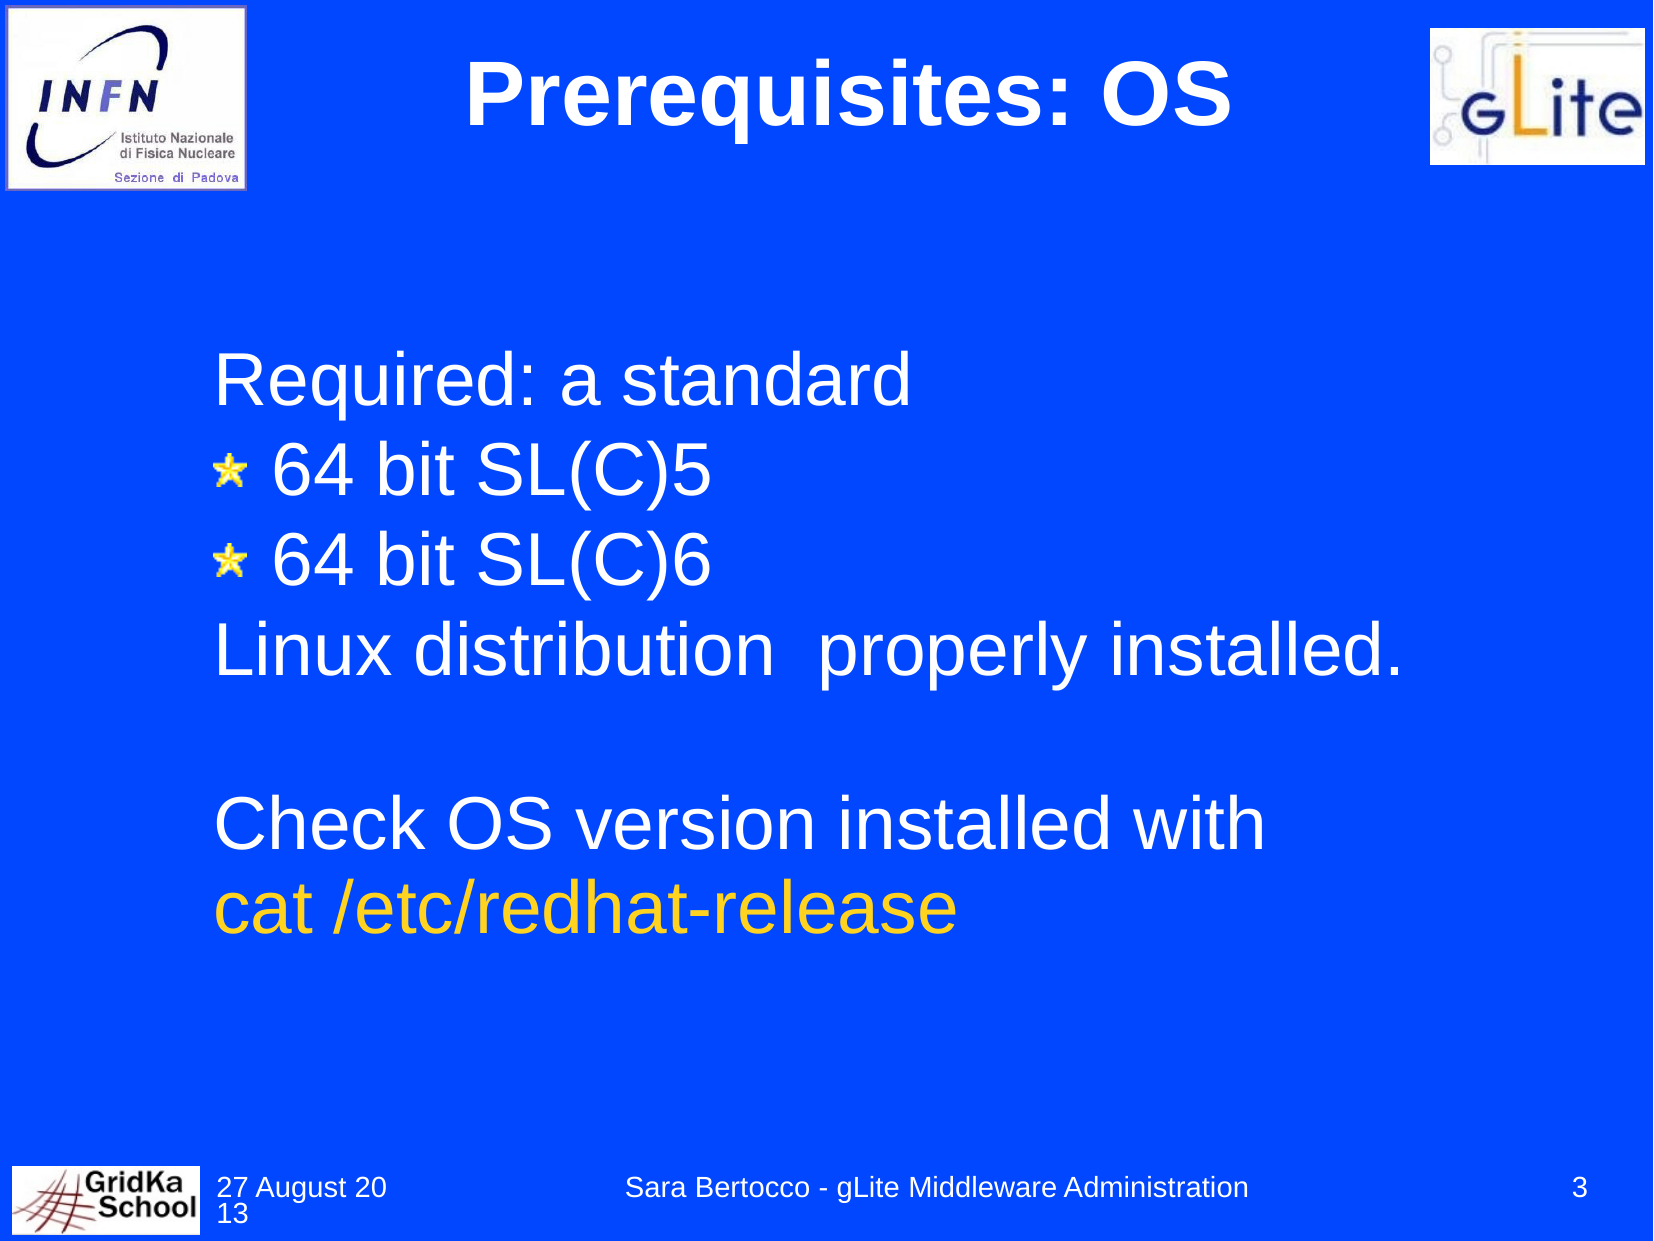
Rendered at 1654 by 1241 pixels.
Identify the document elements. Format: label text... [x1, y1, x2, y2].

picture [5, 5, 247, 191]
picture [1430, 28, 1645, 165]
text_box Required: a standard 64 bit SL(C)5 64 bit SL(C)6 Linux distribution properly installed. Check OS version installed with cat /etc/redhat-release [162, 324, 1421, 958]
picture [12, 1166, 200, 1235]
title Prerequisites: OS [21, 0, 1645, 188]
